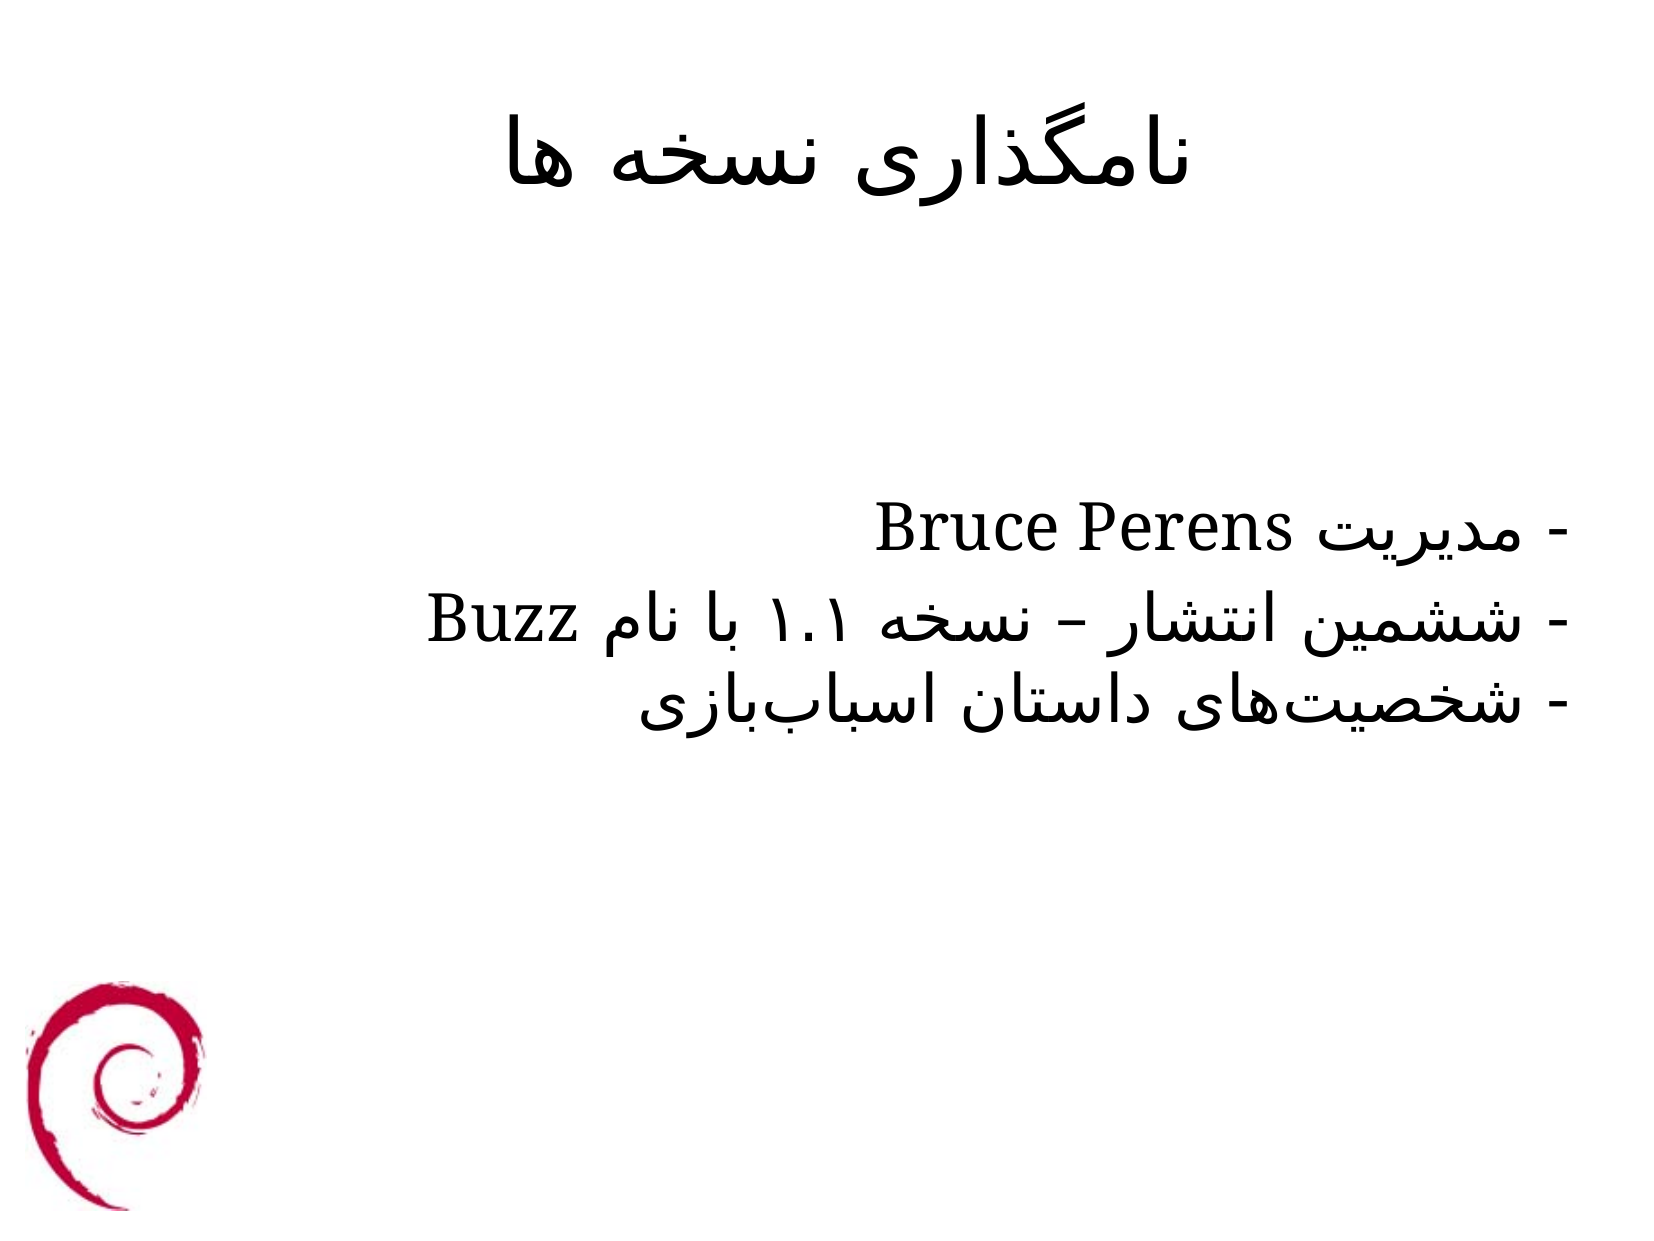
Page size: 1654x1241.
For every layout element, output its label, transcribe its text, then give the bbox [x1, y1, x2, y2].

title نامگذاری نسخه ها [82, 56, 1571, 250]
picture [25, 981, 207, 1211]
text_box - مدیریت Bruce Perens - ششمین انتشار – نسخه ۱.۱ با نام Buzz - شخصیت‌های داستان اسباب‌بازی [82, 297, 1571, 1102]
